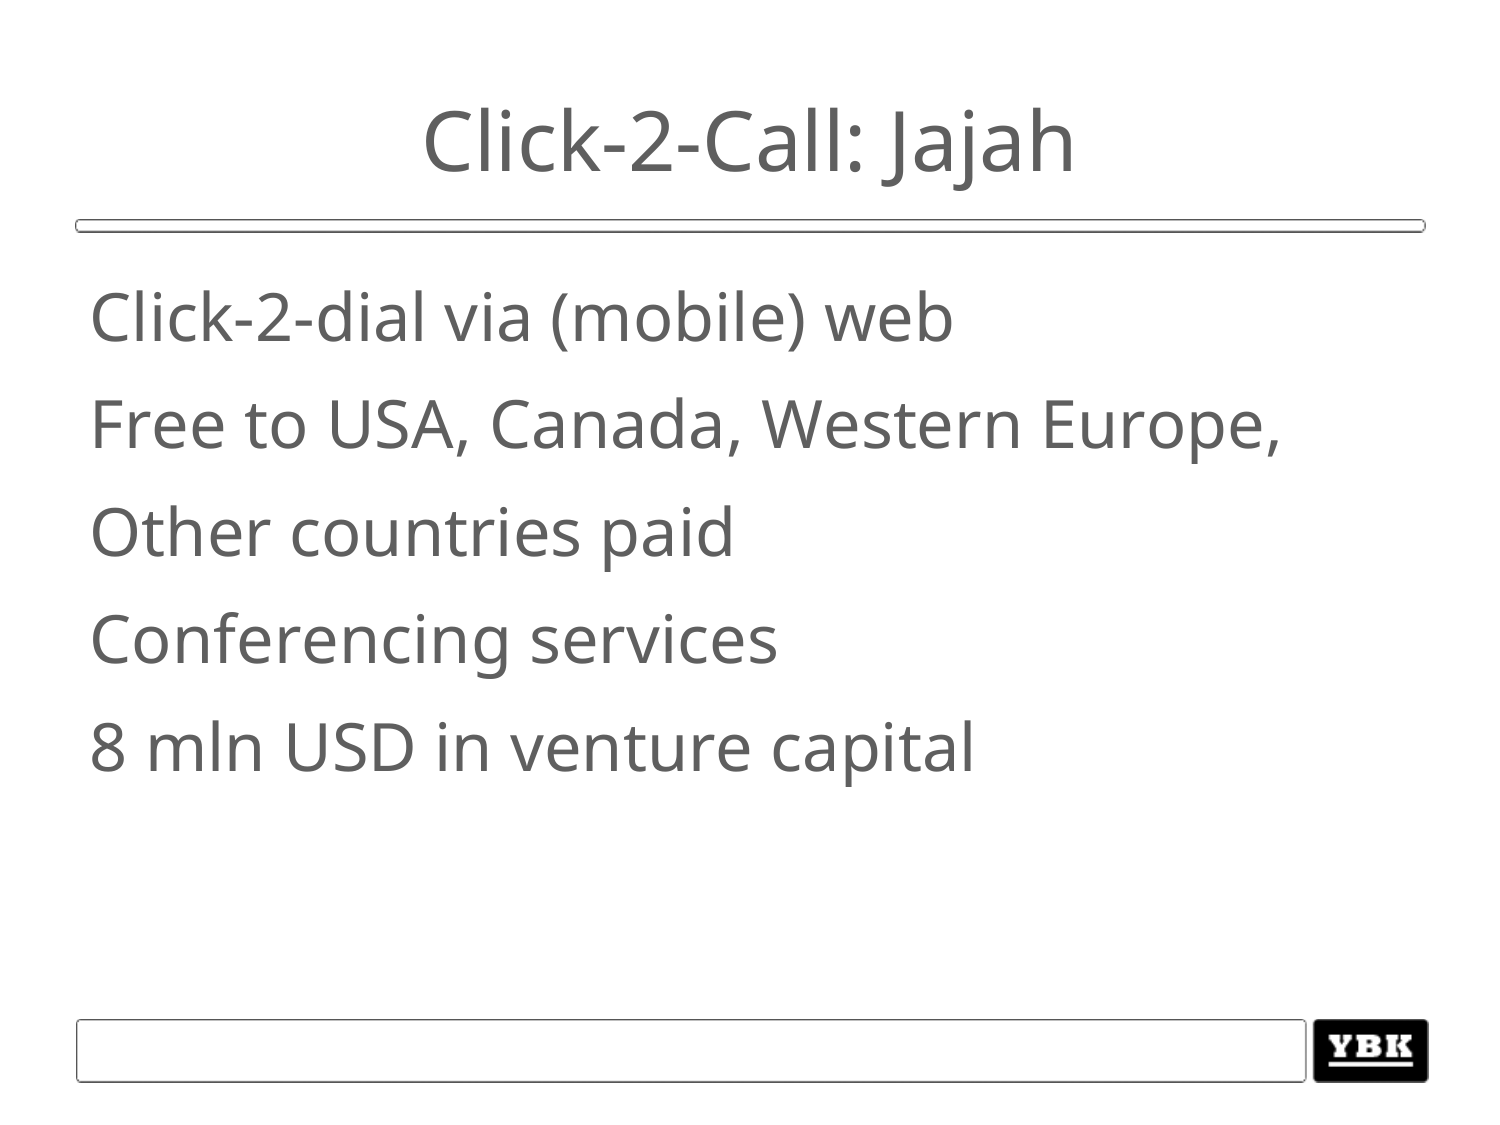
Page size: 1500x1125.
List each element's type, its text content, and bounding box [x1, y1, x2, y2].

list Click-2-dial via (mobile) web Free to USA, Canada, Western Europe, Other countries paid Conferencing services 8 mln USD in venture capital [75, 262, 1426, 1006]
title Click-2-Call: Jajah [75, 45, 1426, 233]
picture [76, 1019, 1429, 1083]
